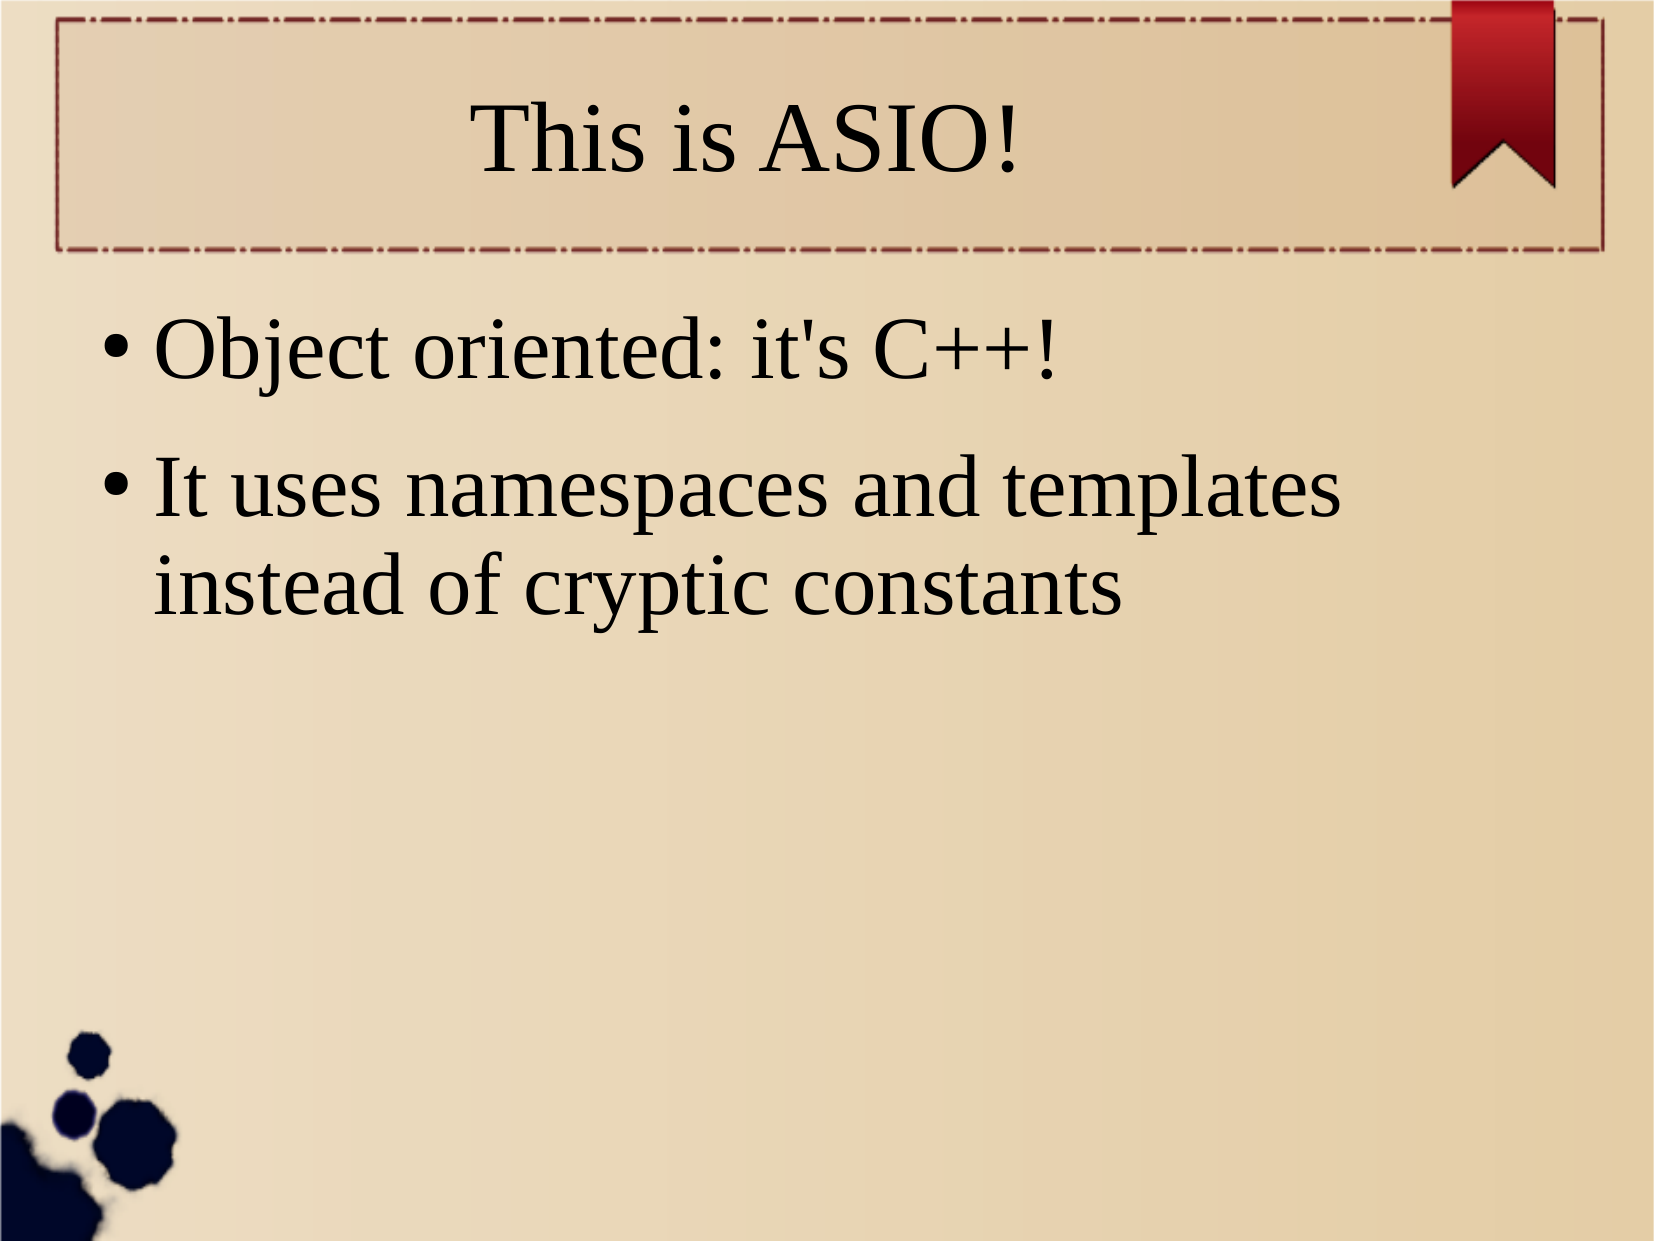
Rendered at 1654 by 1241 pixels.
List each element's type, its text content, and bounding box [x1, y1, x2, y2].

title This is ASIO! [82, 47, 1412, 229]
picture [0, 0, 1654, 1241]
list Object oriented: it's C++! It uses namespaces and templates instead of cryptic constants [82, 299, 1571, 1019]
